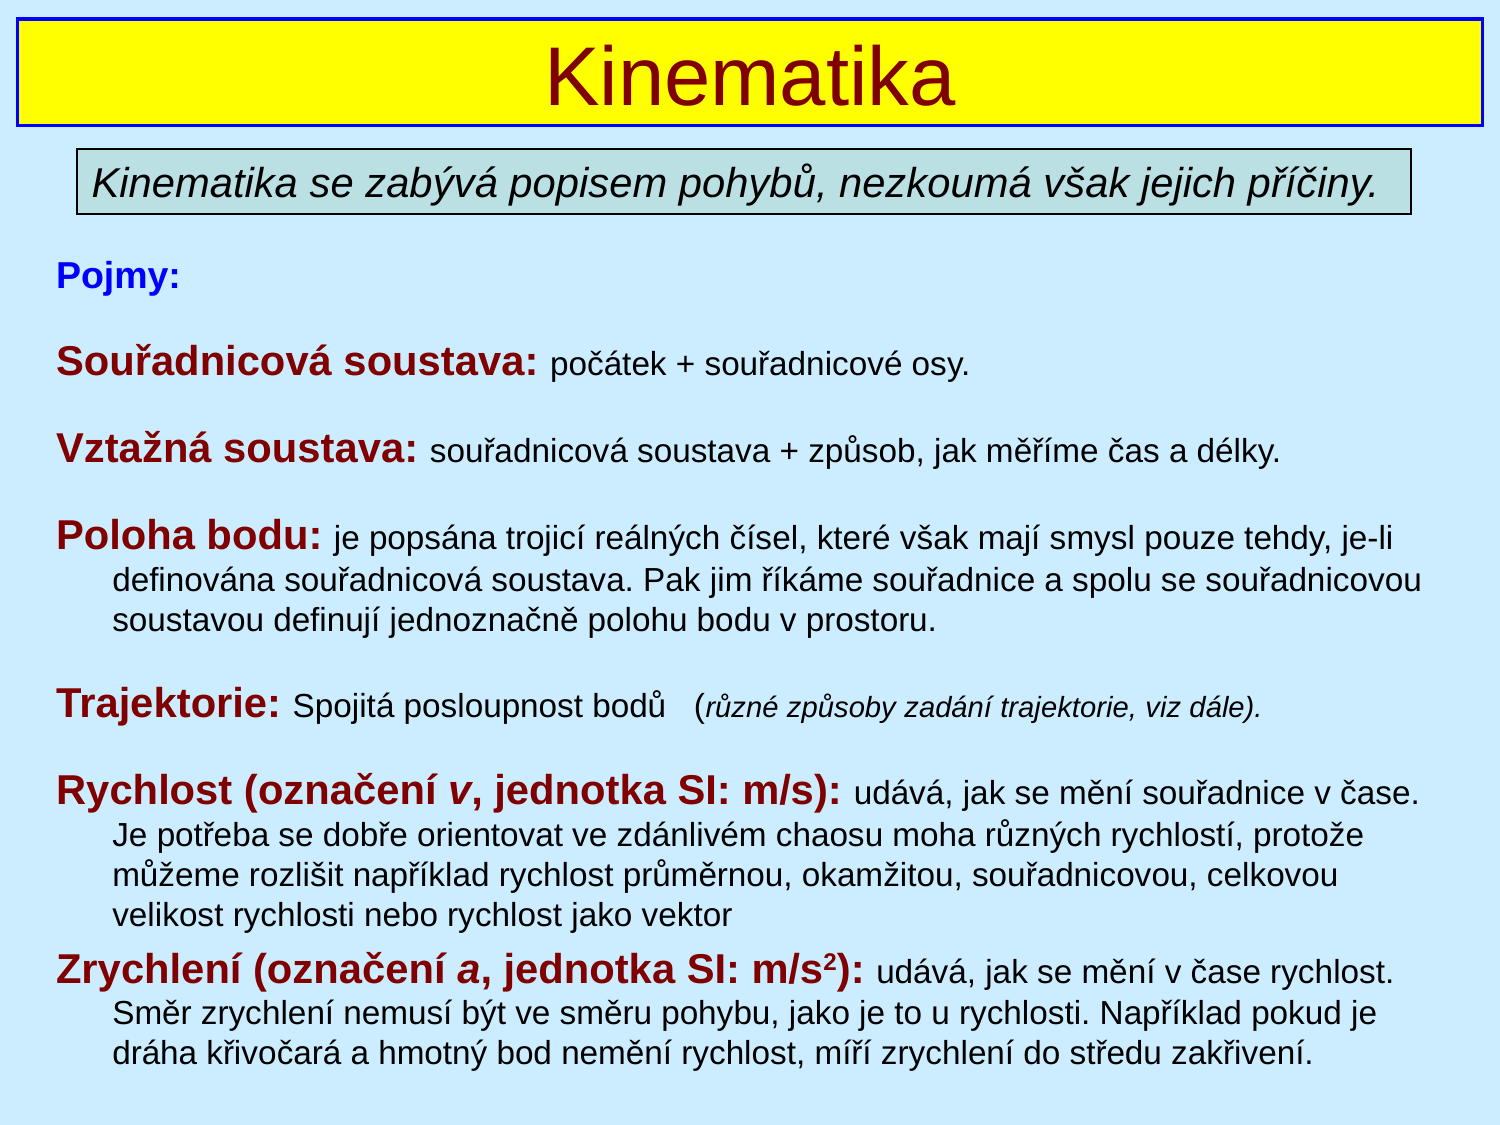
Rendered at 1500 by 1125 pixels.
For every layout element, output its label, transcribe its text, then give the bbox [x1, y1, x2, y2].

text_box Kinematika [17, 18, 1483, 126]
text_box Pojmy: Souřadnicová soustava: počátek + souřadnicové osy. Vztažná soustava: souřadnicová soustava + způsob, jak měříme čas a délky. Poloha bodu: je popsána trojicí reálných čísel, které však mají smysl pouze tehdy, je-li definována souřadnicová soustava. Pak jim říkáme souřadnice a spolu se souřadnicovou soustavou definují jednoznačně polohu bodu v prostoru. Trajektorie: Spojitá posloupnost bodů (různé způsoby zadání trajektorie, viz dále). Rychlost (označení v, jednotka SI: m/s): udává, jak se mění souřadnice v čase. Je potřeba se dobře orientovat ve zdánlivém chaosu moha různých rychlostí, protože můžeme rozlišit například rychlost průměrnou, okamžitou, souřadnicovou, celkovou velikost rychlosti nebo rychlost jako vektor Zrychlení (označení a, jednotka SI: m/s2): udává, jak se mění v čase rychlost. Směr zrychlení nemusí být ve směru pohybu, jako je to u rychlosti. Například pokud je dráha křivočará a hmotný bod nemění rychlost, míří zrychlení do středu zakřivení. [41, 243, 1471, 1106]
text_box Kinematika se zabývá popisem pohybů, nezkoumá však jejich příčiny. [76, 148, 1412, 214]
